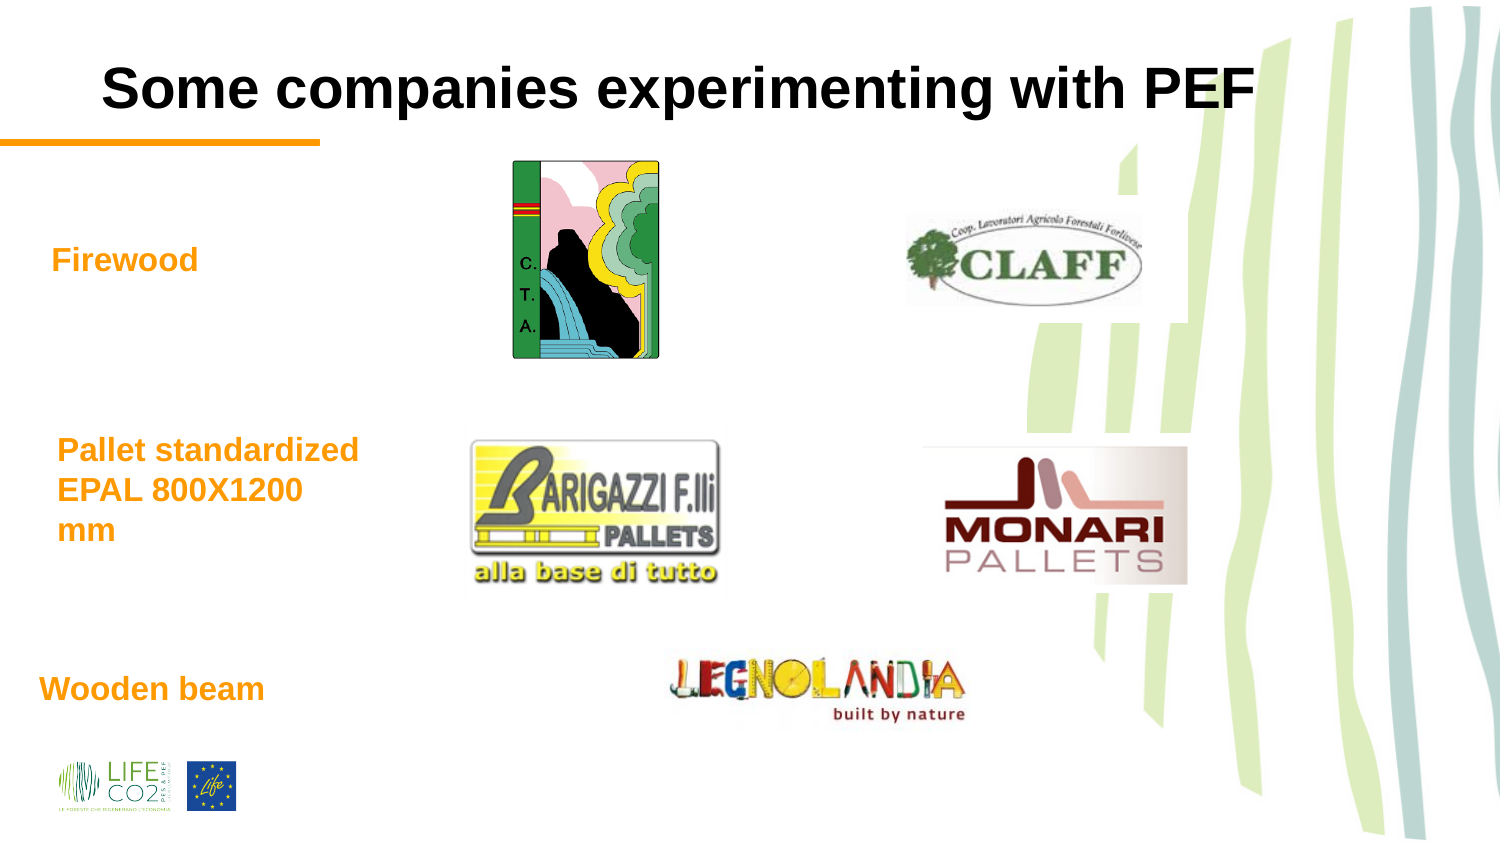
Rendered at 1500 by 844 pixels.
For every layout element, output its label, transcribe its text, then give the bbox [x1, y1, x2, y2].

picture [882, 6, 1500, 844]
text_box [0, 140, 319, 146]
picture [448, 421, 746, 600]
text_box Wooden beam [24, 659, 372, 716]
text_box Firewood [36, 199, 384, 318]
picture [497, 152, 674, 365]
picture [653, 623, 990, 742]
text_box Some companies experimenting with PEF [86, 35, 1282, 115]
picture [56, 757, 239, 814]
text_box Pallet standardized EPAL 800X1200 mm [42, 420, 377, 558]
